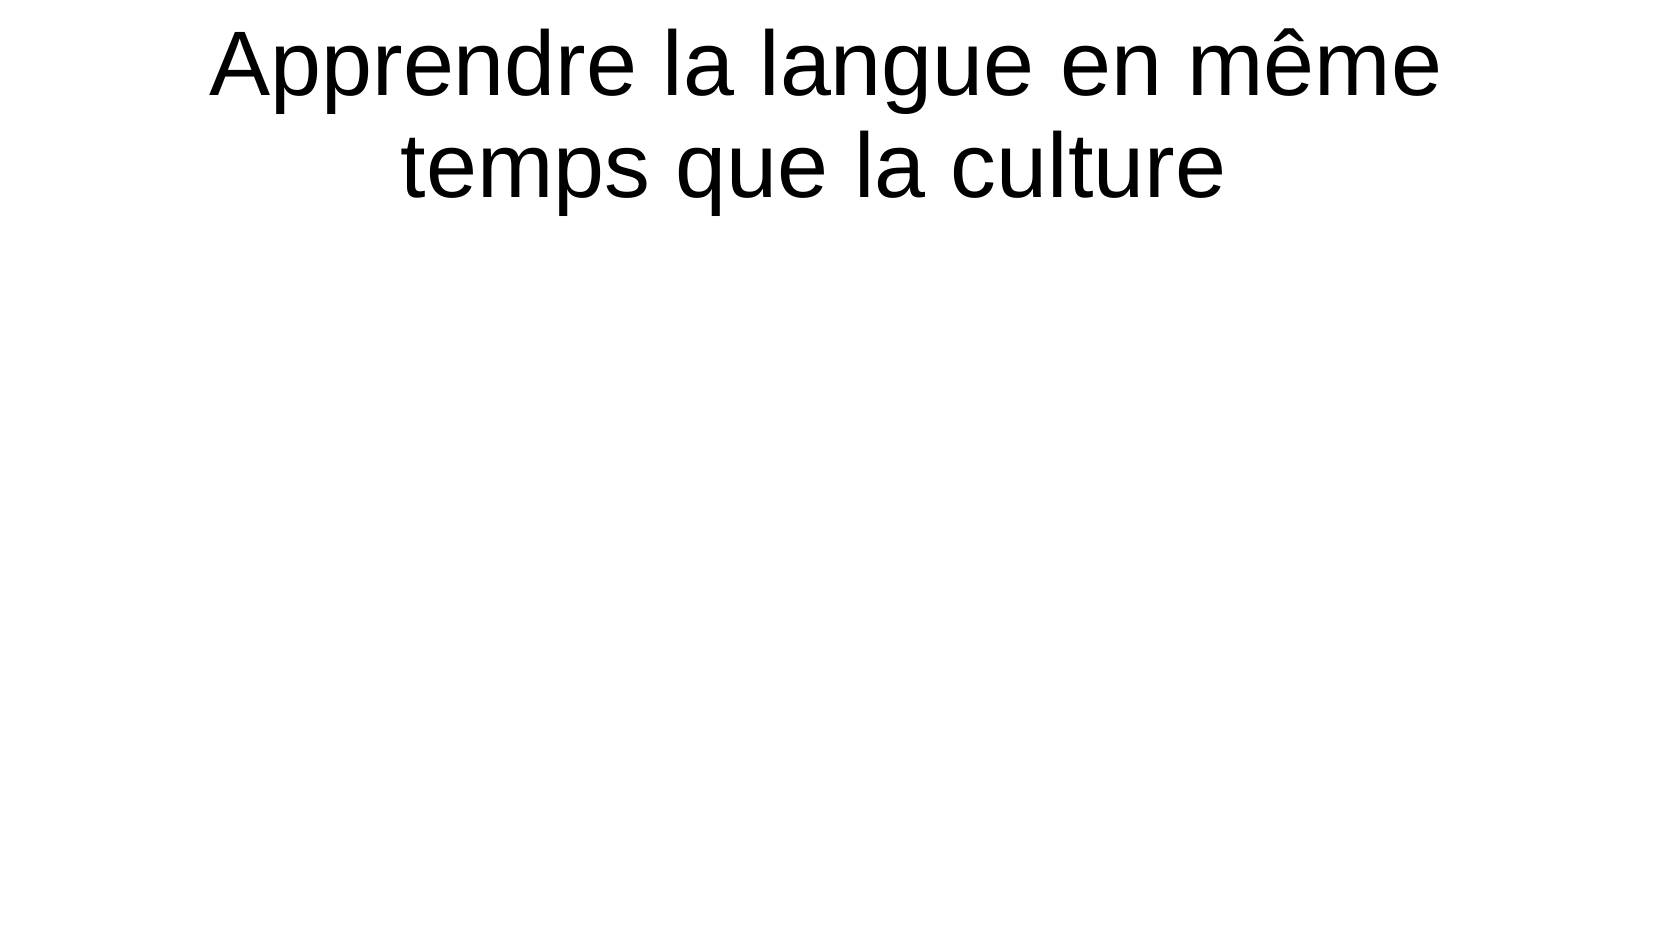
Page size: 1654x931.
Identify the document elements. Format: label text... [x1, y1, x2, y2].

title Apprendre la langue en même temps que la culture [82, 12, 1571, 218]
